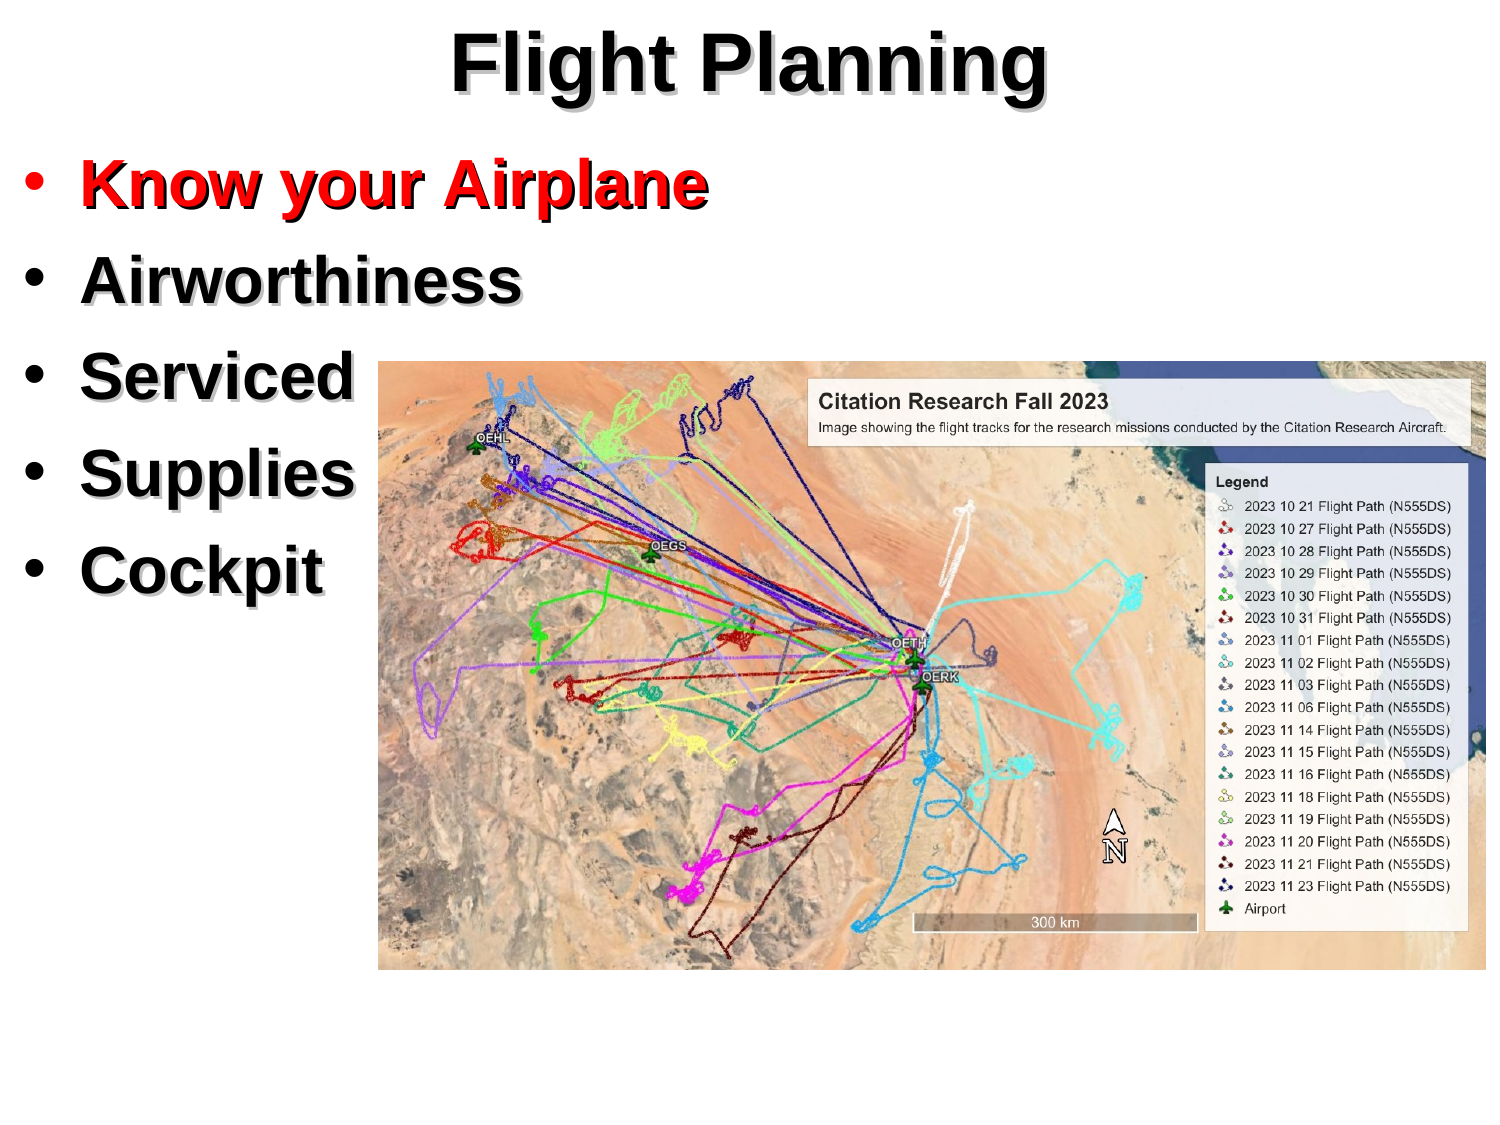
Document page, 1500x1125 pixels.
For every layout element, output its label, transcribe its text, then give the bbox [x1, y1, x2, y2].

list Know your Airplane Airworthiness Serviced Supplies Cockpit [7, 132, 1358, 875]
picture [378, 361, 1486, 970]
title Flight Planning [0, 3, 1500, 113]
